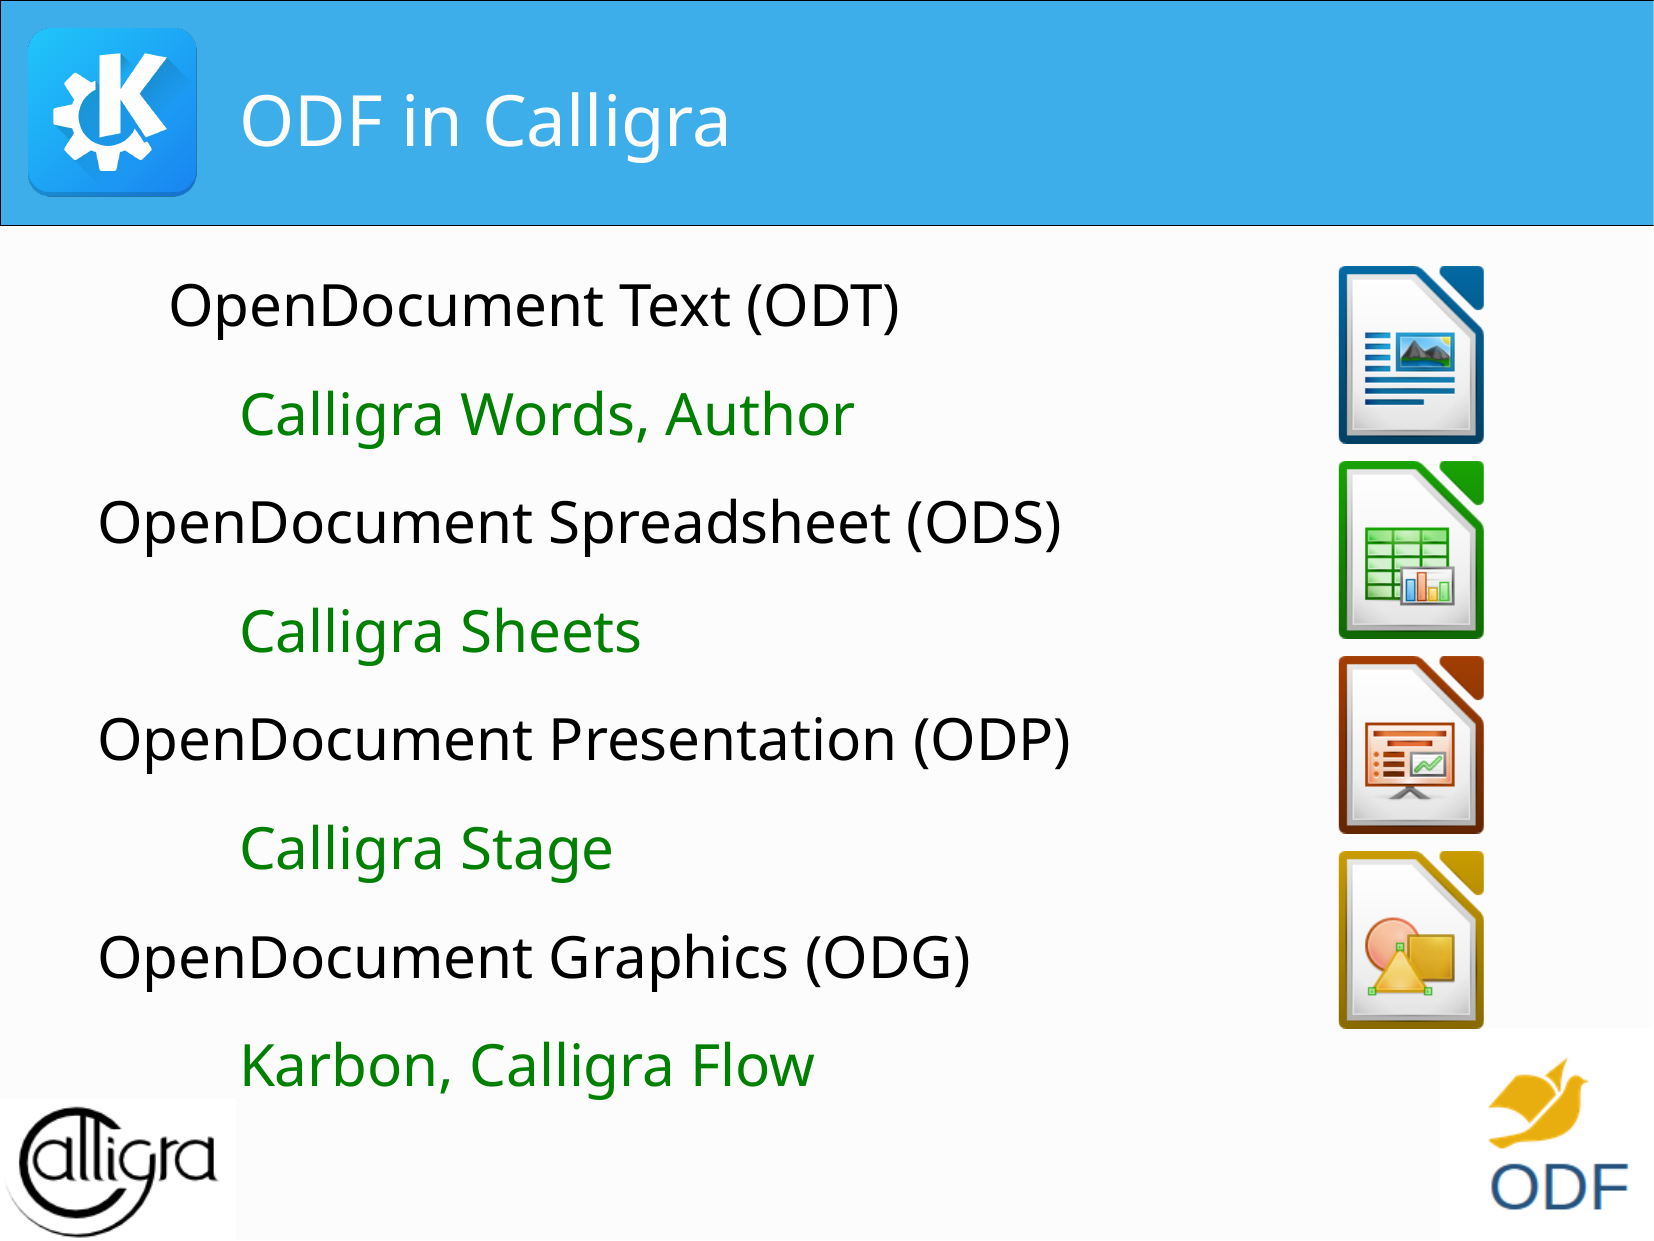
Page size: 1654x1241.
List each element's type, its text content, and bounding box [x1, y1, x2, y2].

picture [1322, 656, 1501, 834]
title ODF in Calligra [225, 14, 1575, 222]
picture [1322, 851, 1654, 1241]
text_box OpenDocument Text (ODT) Calligra Words, Author OpenDocument Spreadsheet (ODS) Calligra Sheets OpenDocument Presentation (ODP) Calligra Stage OpenDocument Graphics (ODG) Karbon, Calligra Flow [82, 256, 1571, 976]
picture [11, 11, 213, 213]
picture [1322, 266, 1501, 444]
picture [0, 1098, 237, 1241]
picture [1322, 461, 1501, 639]
